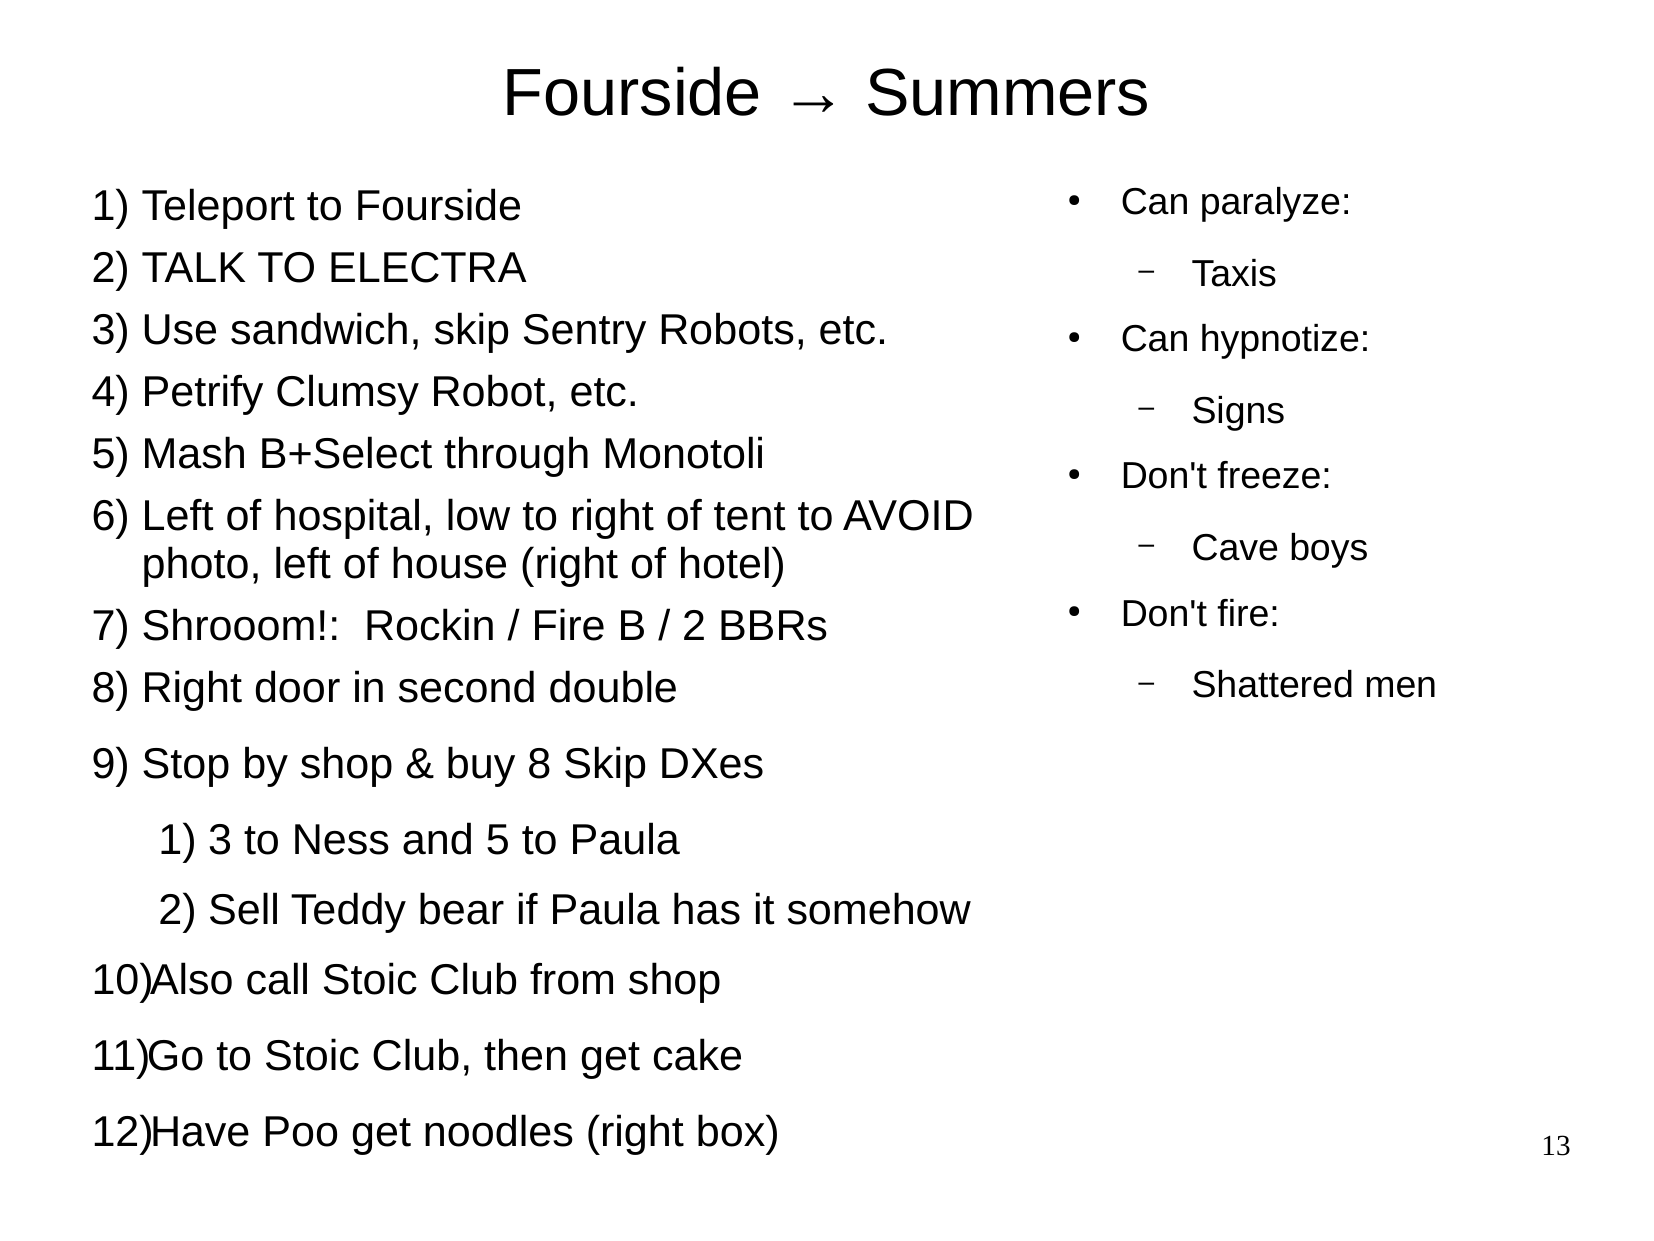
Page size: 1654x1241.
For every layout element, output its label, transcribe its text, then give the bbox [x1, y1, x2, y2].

list Can paralyze: Taxis Can hypnotize: Signs Don't freeze: Cave boys Don't fire: Shattered men [1050, 180, 1572, 1156]
list Teleport to Fourside TALK TO ELECTRA Use sandwich, skip Sentry Robots, etc. Petrify Clumsy Robot, etc. Mash B+Select through Monotoli Left of hospital, low to right of tent to AVOID photo, left of house (right of hotel) Shrooom!: Rockin / Fire B / 2 BBRs Right door in second double Stop by shop & buy 8 Skip DXes 3 to Ness and 5 to Paula Sell Teddy bear if Paula has it somehow Also call Stoic Club from shop Go to Stoic Club, then get cake Have Poo get noodles (right box) [75, 181, 991, 1156]
title Fourside → Summers [82, 49, 1571, 136]
